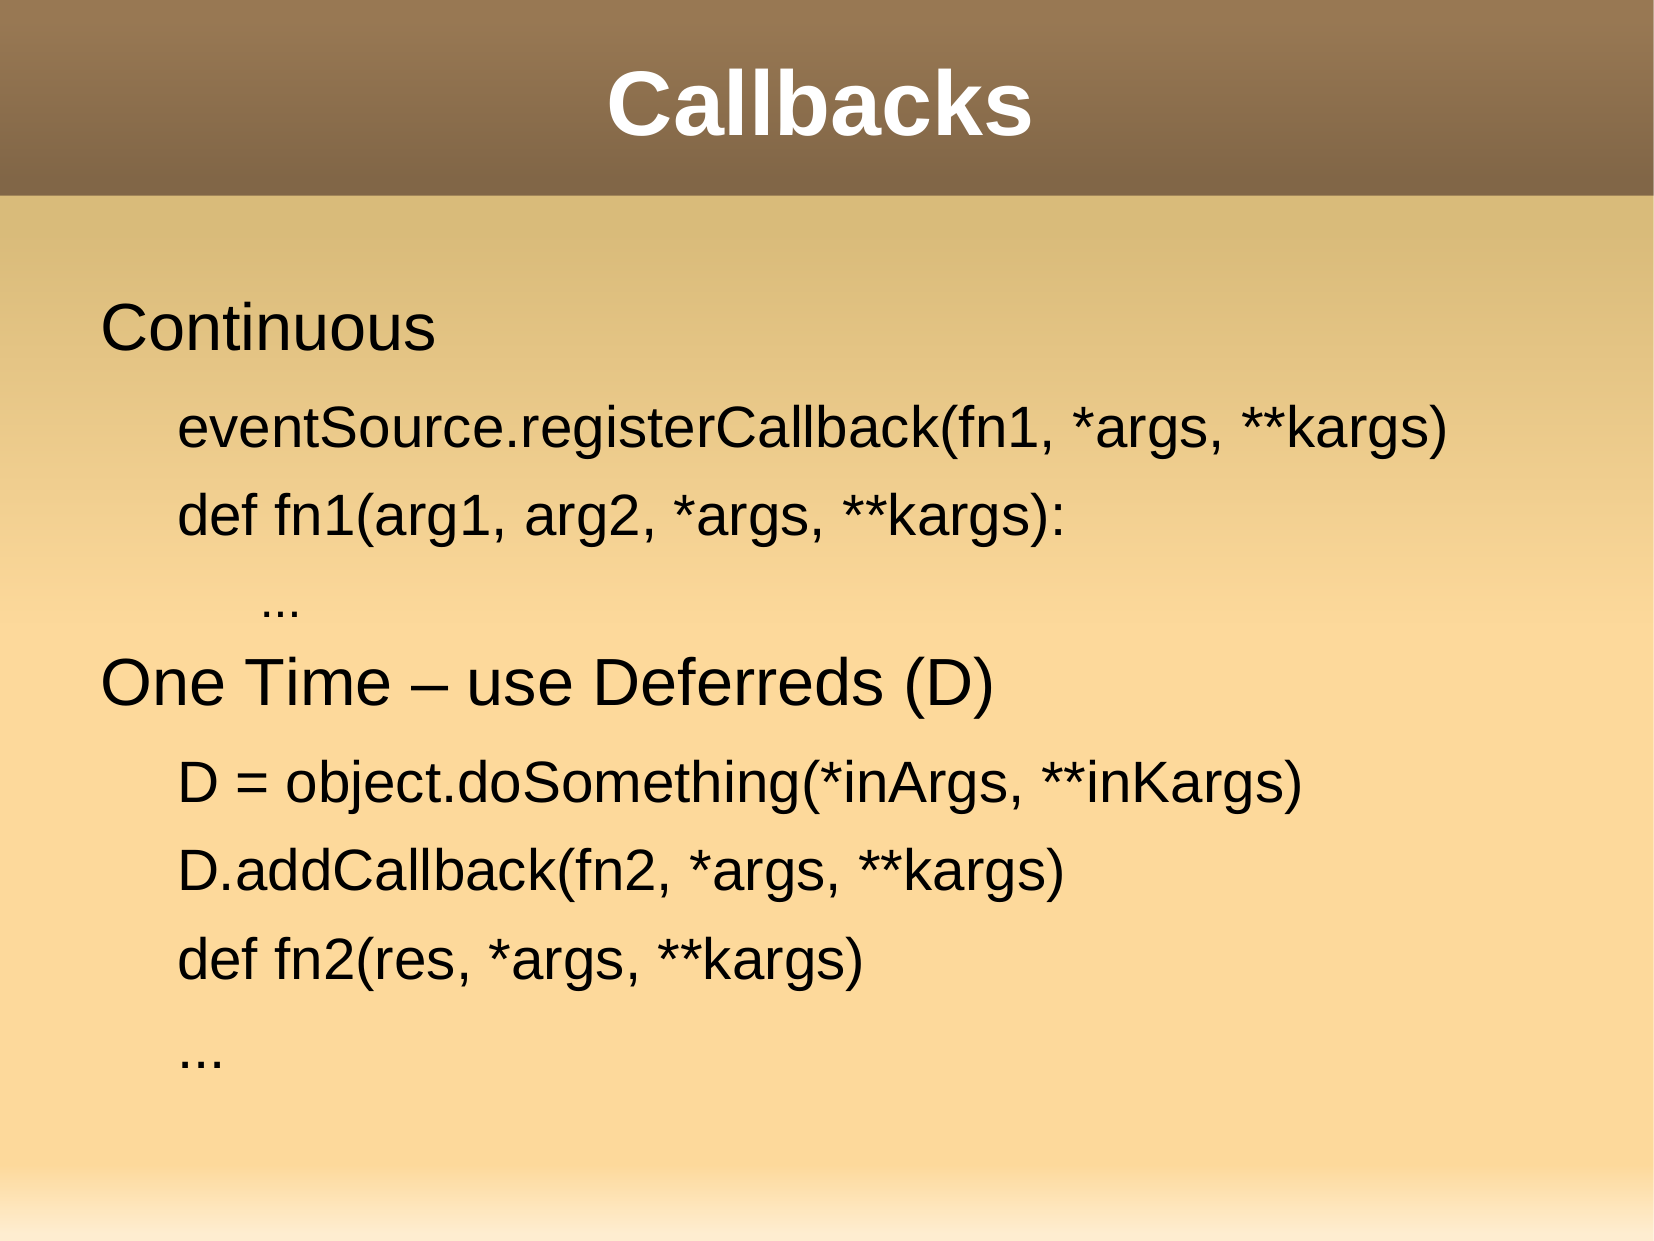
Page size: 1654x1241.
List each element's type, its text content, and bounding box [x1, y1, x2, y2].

picture [0, 0, 1654, 1241]
list Continuous eventSource.registerCallback(fn1, *args, **kargs) def fn1(arg1, arg2, *args, **kargs): ... One Time – use Deferreds (D) D = object.doSomething(*inArgs, **inKargs) D.addCallback(fn2, *args, **kargs) def fn2(res, *args, **kargs) ... [82, 290, 1571, 1149]
title Callbacks [76, 7, 1565, 200]
